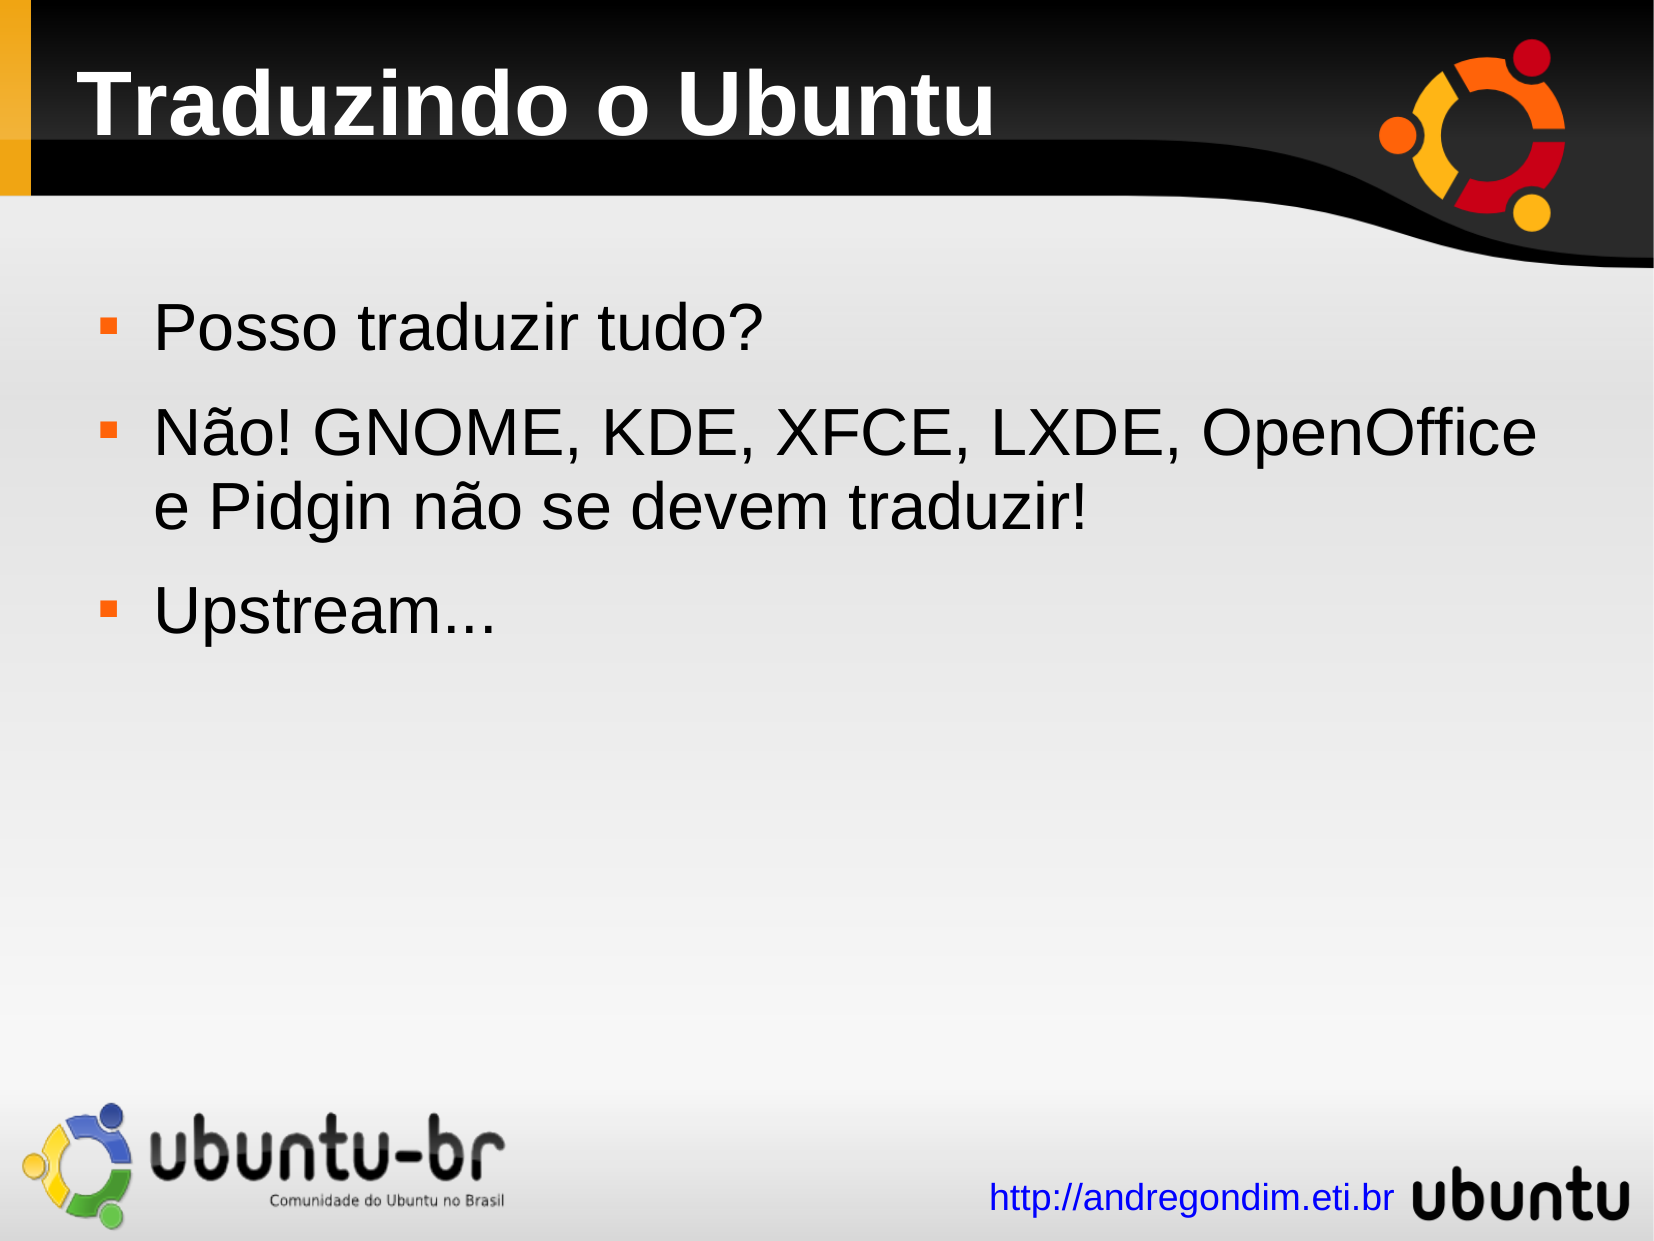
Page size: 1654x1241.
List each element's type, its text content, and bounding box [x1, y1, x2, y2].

title Traduzindo o Ubuntu [76, 7, 1565, 200]
list Posso traduzir tudo? Não! GNOME, KDE, XFCE, LXDE, OpenOffice e Pidgin não se devem traduzir! Upstream... [82, 290, 1571, 1094]
picture [0, 0, 1654, 1241]
